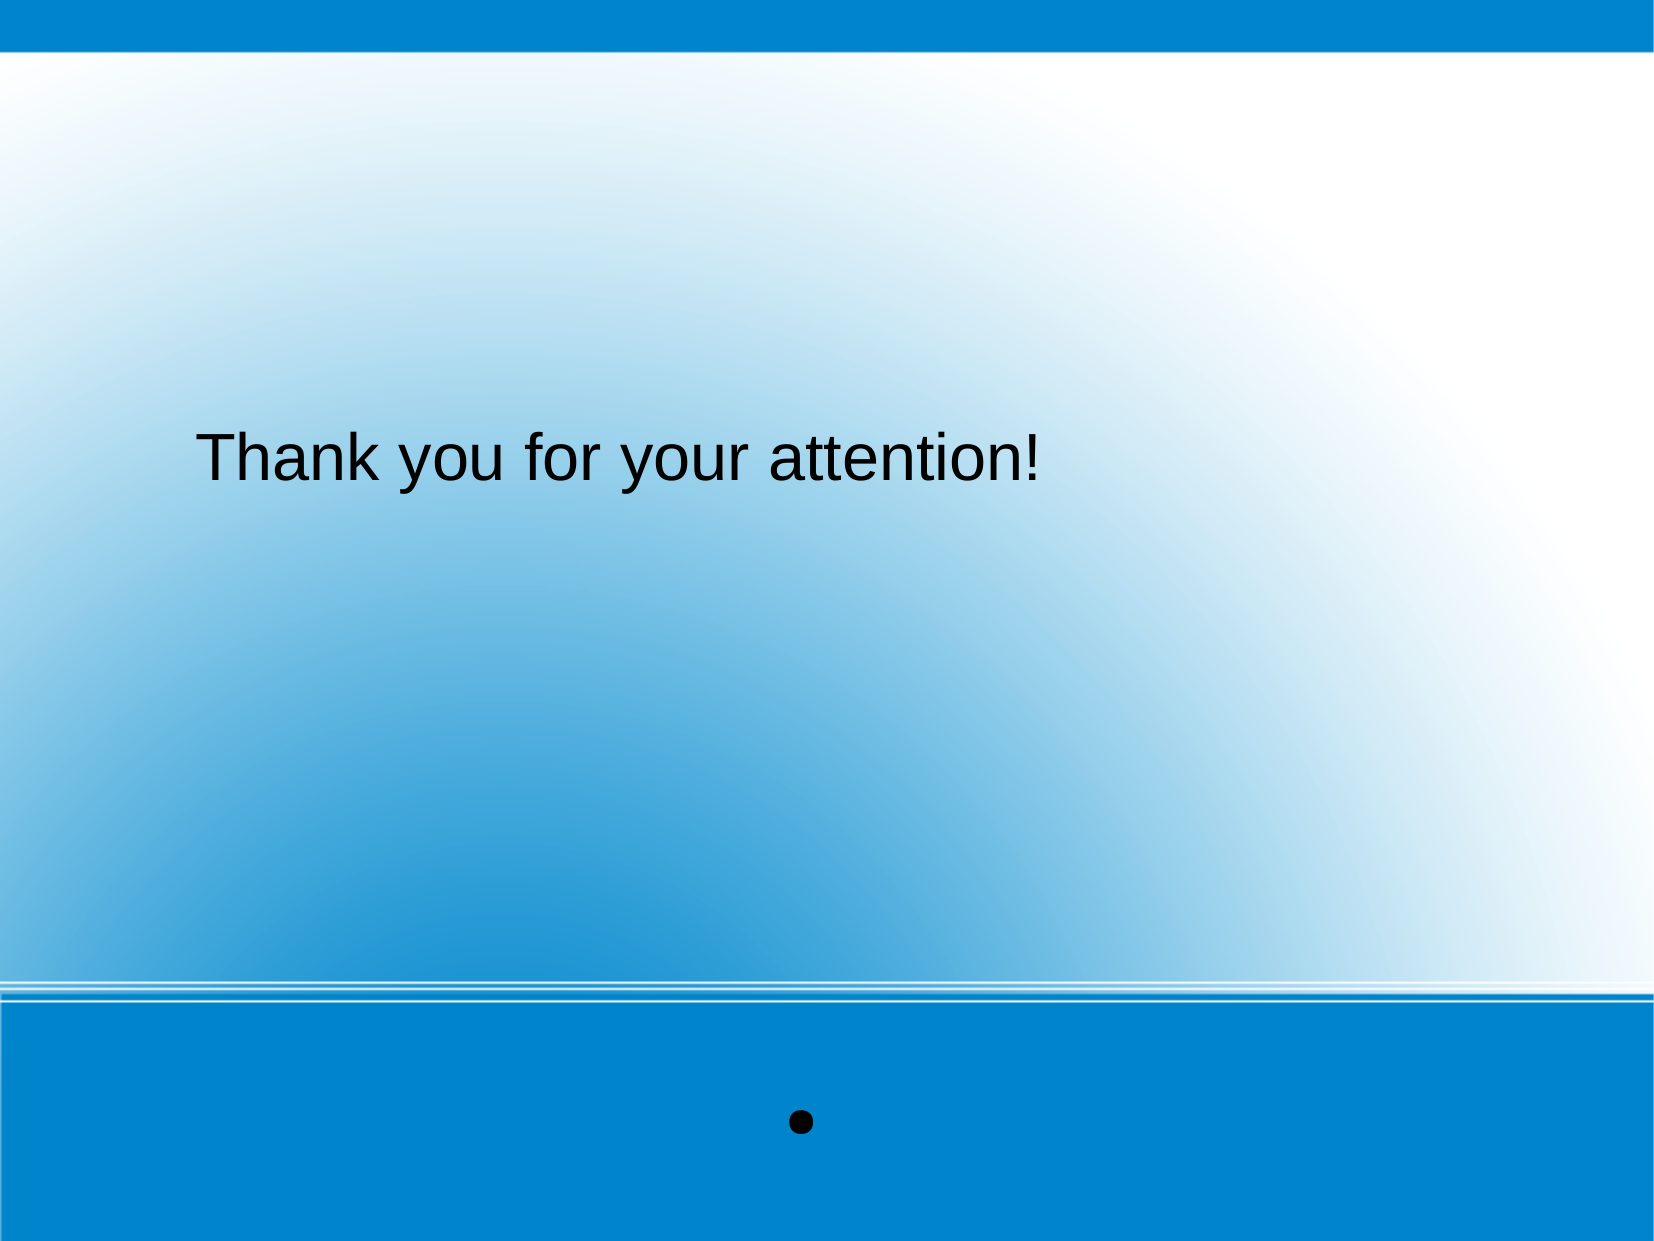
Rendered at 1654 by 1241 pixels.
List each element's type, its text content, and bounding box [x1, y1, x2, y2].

title [82, 1021, 1571, 1229]
list Thank you for your attention! [106, 413, 1595, 1093]
